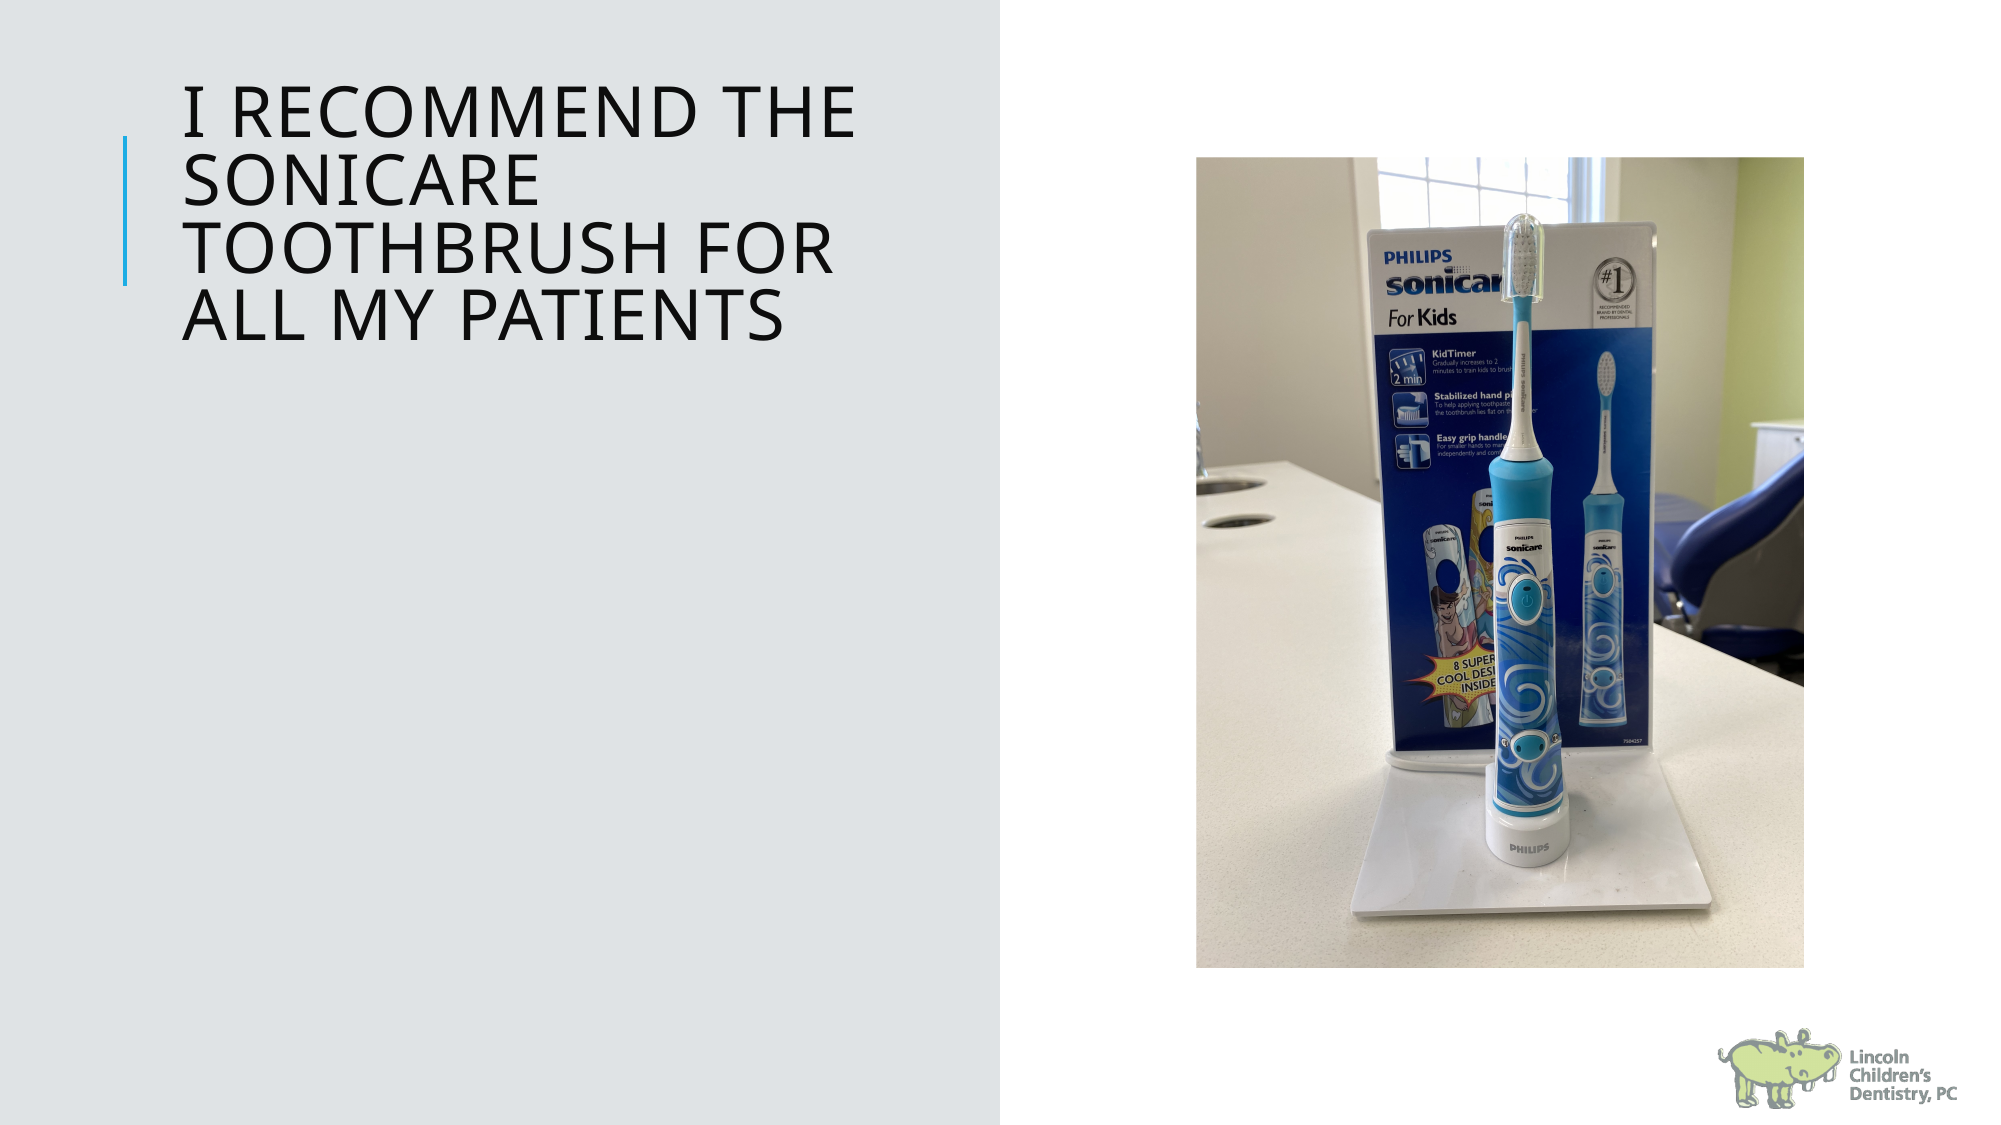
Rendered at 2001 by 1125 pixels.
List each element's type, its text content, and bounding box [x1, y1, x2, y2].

picture [1717, 1028, 1957, 1109]
title I recommend the sonicare toothbrush for all my patients [168, 75, 889, 363]
picture [1196, 157, 1804, 969]
text_box [0, 0, 1000, 1125]
